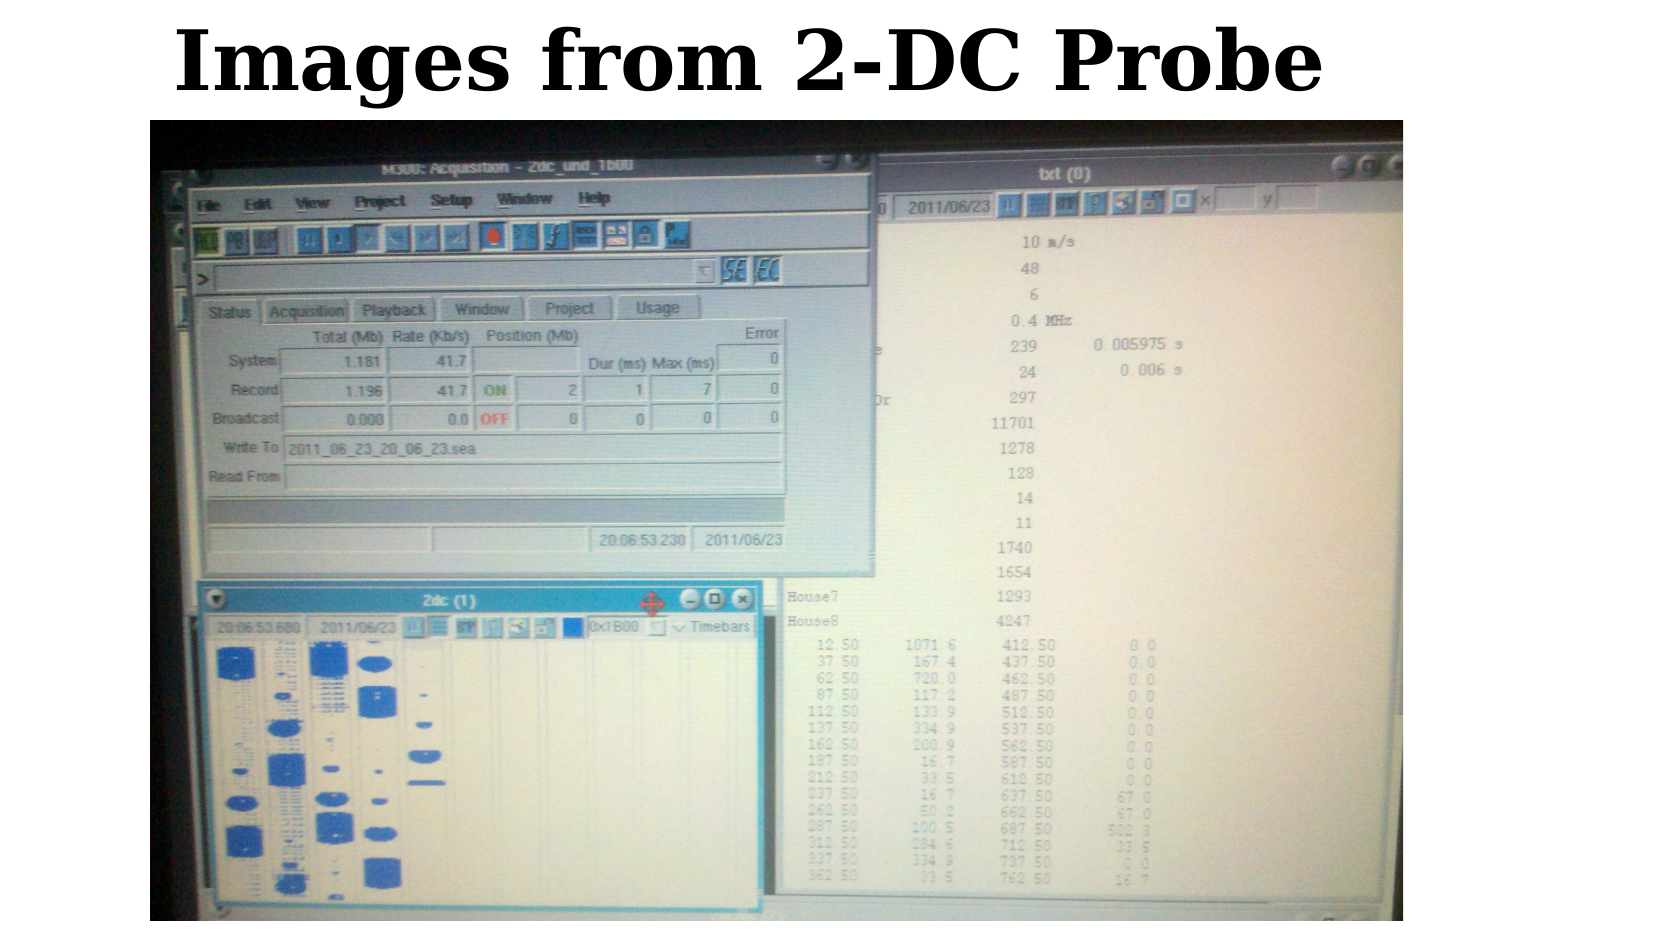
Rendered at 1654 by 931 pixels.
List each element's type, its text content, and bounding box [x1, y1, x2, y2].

picture [150, 120, 1404, 921]
text_box Images from 2-DC Probe [0, 6, 1500, 117]
